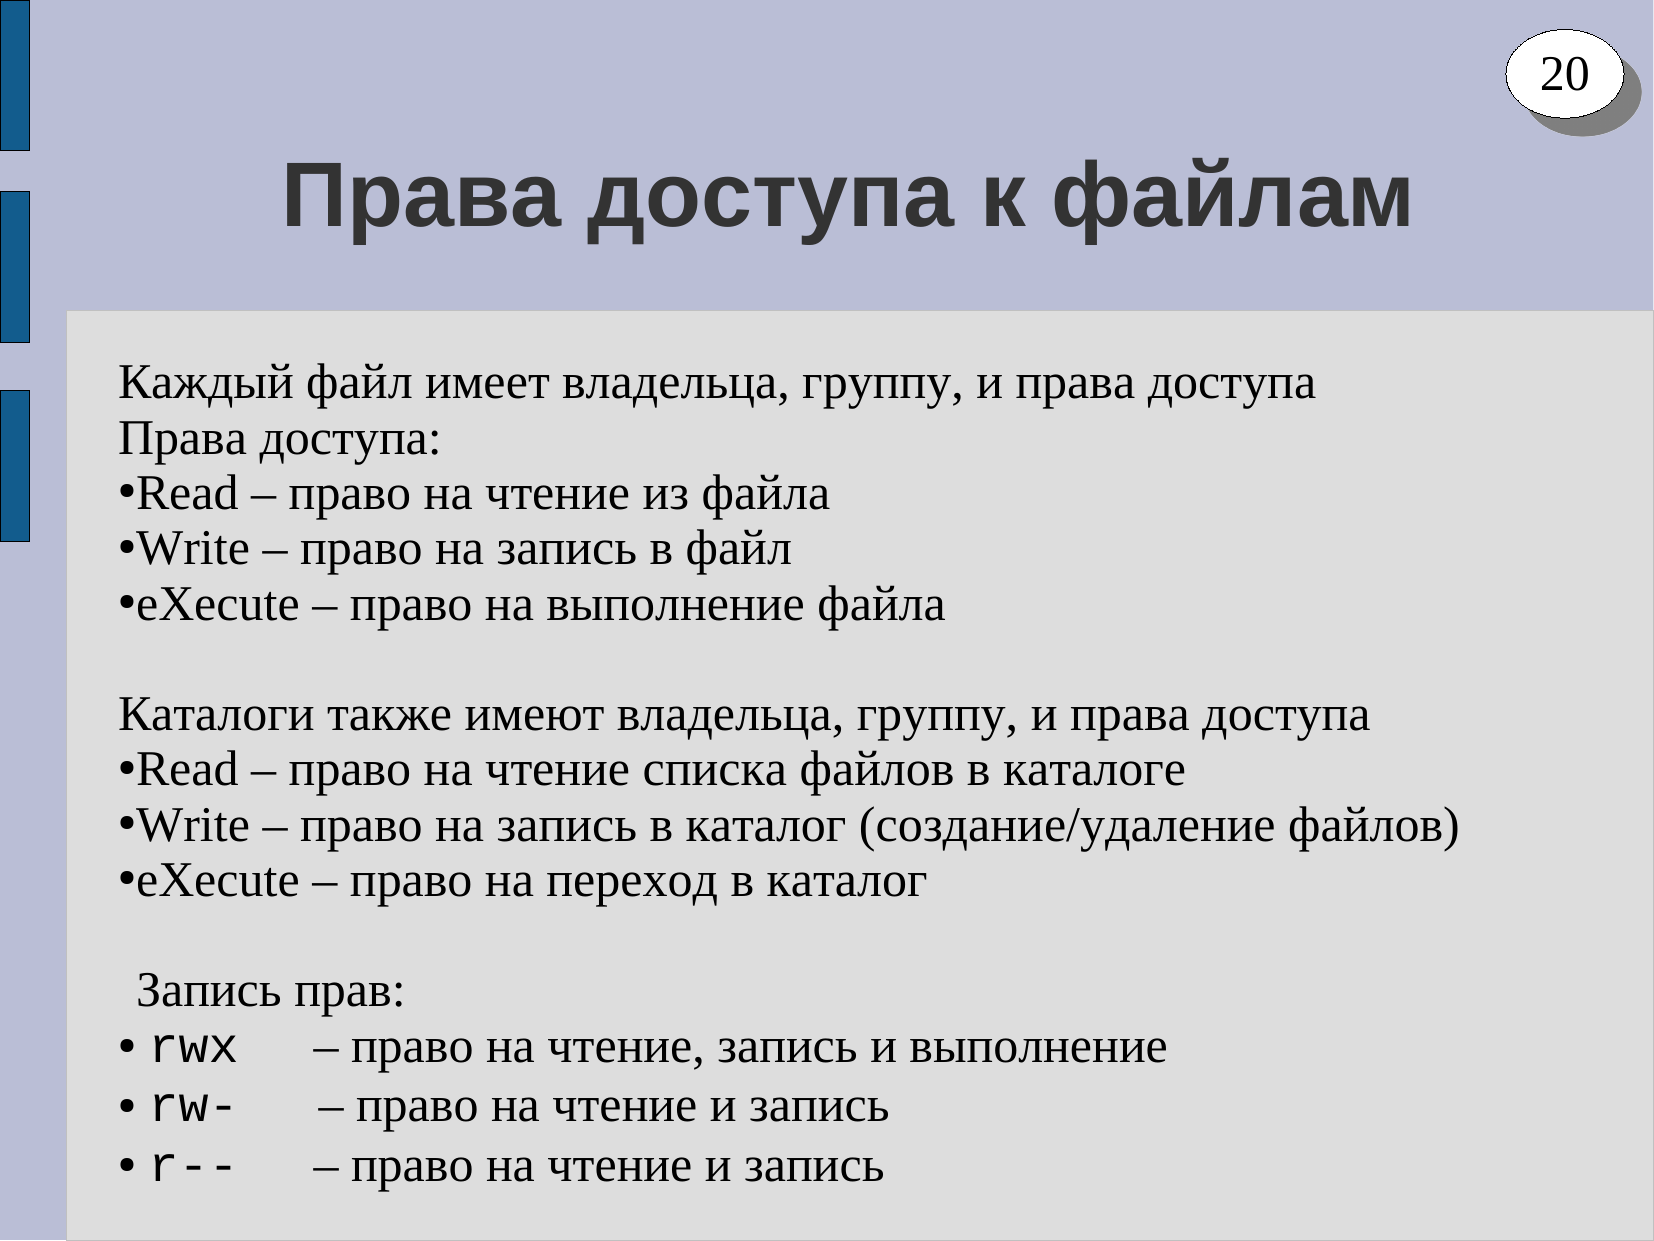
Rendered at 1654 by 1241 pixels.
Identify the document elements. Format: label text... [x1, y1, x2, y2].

text_box Каждый файл имеет владельца, группу, и права доступа Права доступа: Read – право на чтение из файла Write – право на запись в файл eXecute – право на выполнение файла Каталоги также имеют владельца, группу, и права доступа Read – право на чтение списка файлов в каталоге Write – право на запись в каталог (создание/удаление файлов) eXecute – право на переход в каталог Запись прав: rwx – право на чтение, запись и выполнение rw- – право на чтение и запись r-- – право на чтение и запись [118, 354, 1461, 1241]
text_box 20 [1505, 29, 1625, 119]
title Права доступа к файлам [121, 91, 1534, 299]
